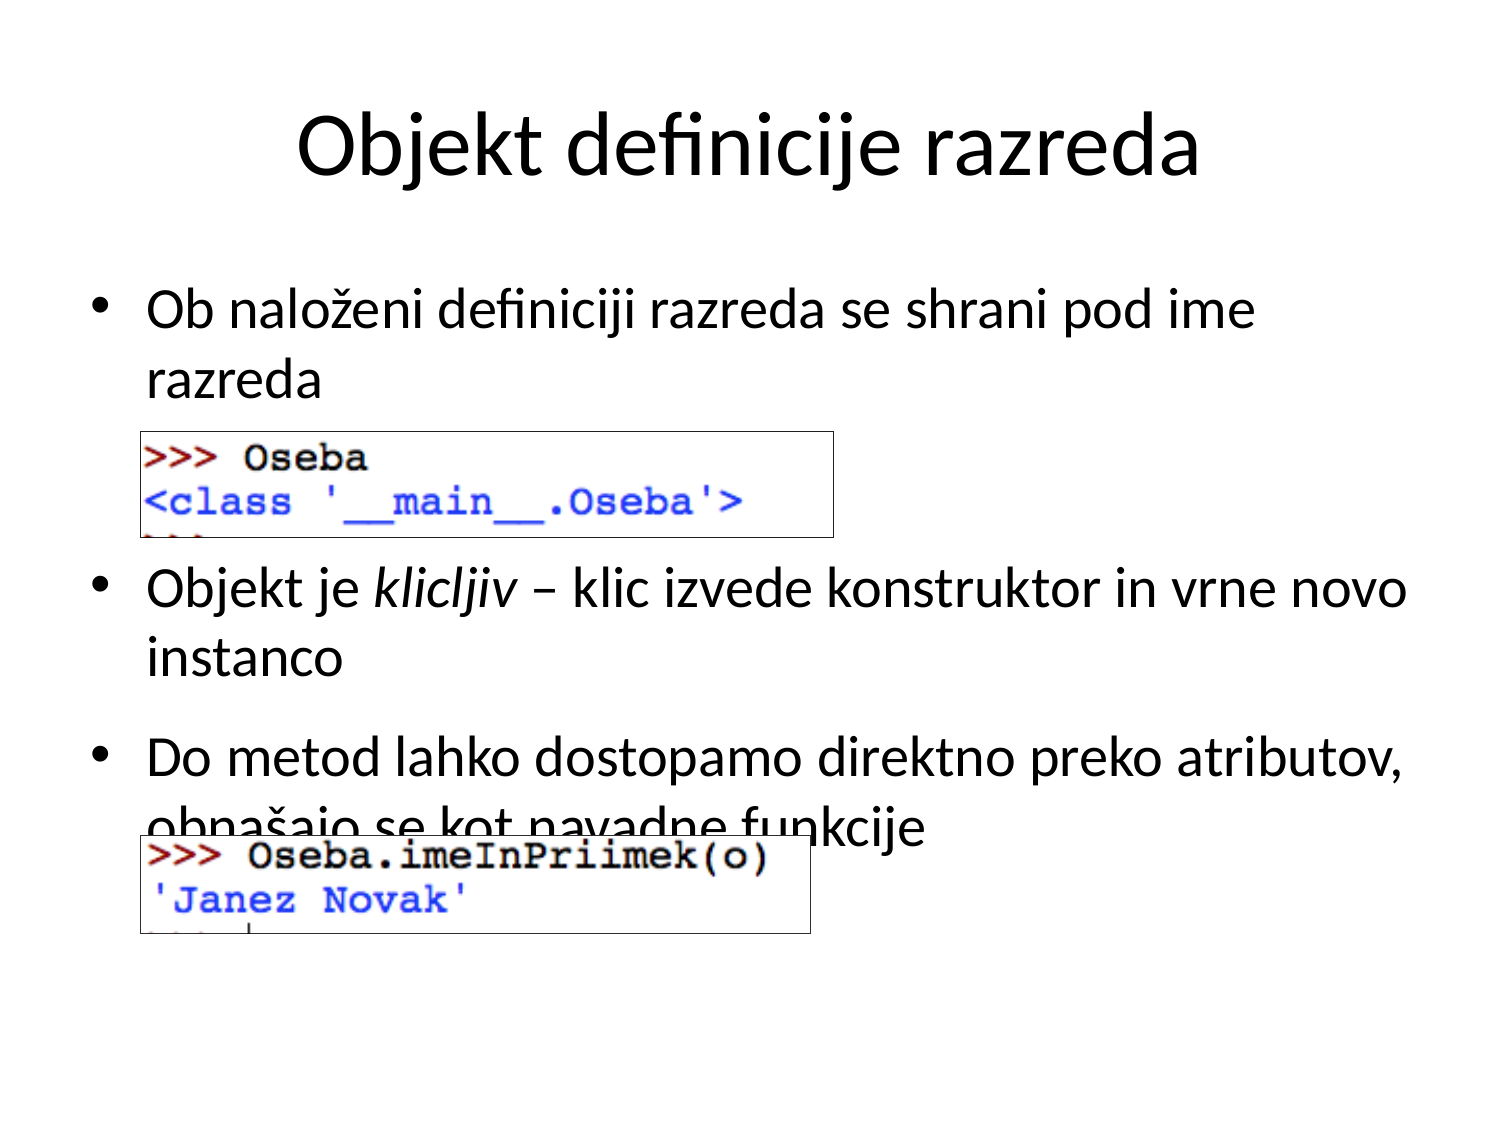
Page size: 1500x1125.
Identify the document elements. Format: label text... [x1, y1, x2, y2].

title Objekt definicije razreda [75, 45, 1425, 233]
picture [140, 835, 811, 934]
picture [140, 431, 834, 538]
list Ob naloženi definiciji razreda se shrani pod ime razreda Objekt je klicljiv – klic izvede konstruktor in vrne novo instanco Do metod lahko dostopamo direktno preko atributov, obnašajo se kot navadne funkcije [75, 262, 1425, 1005]
